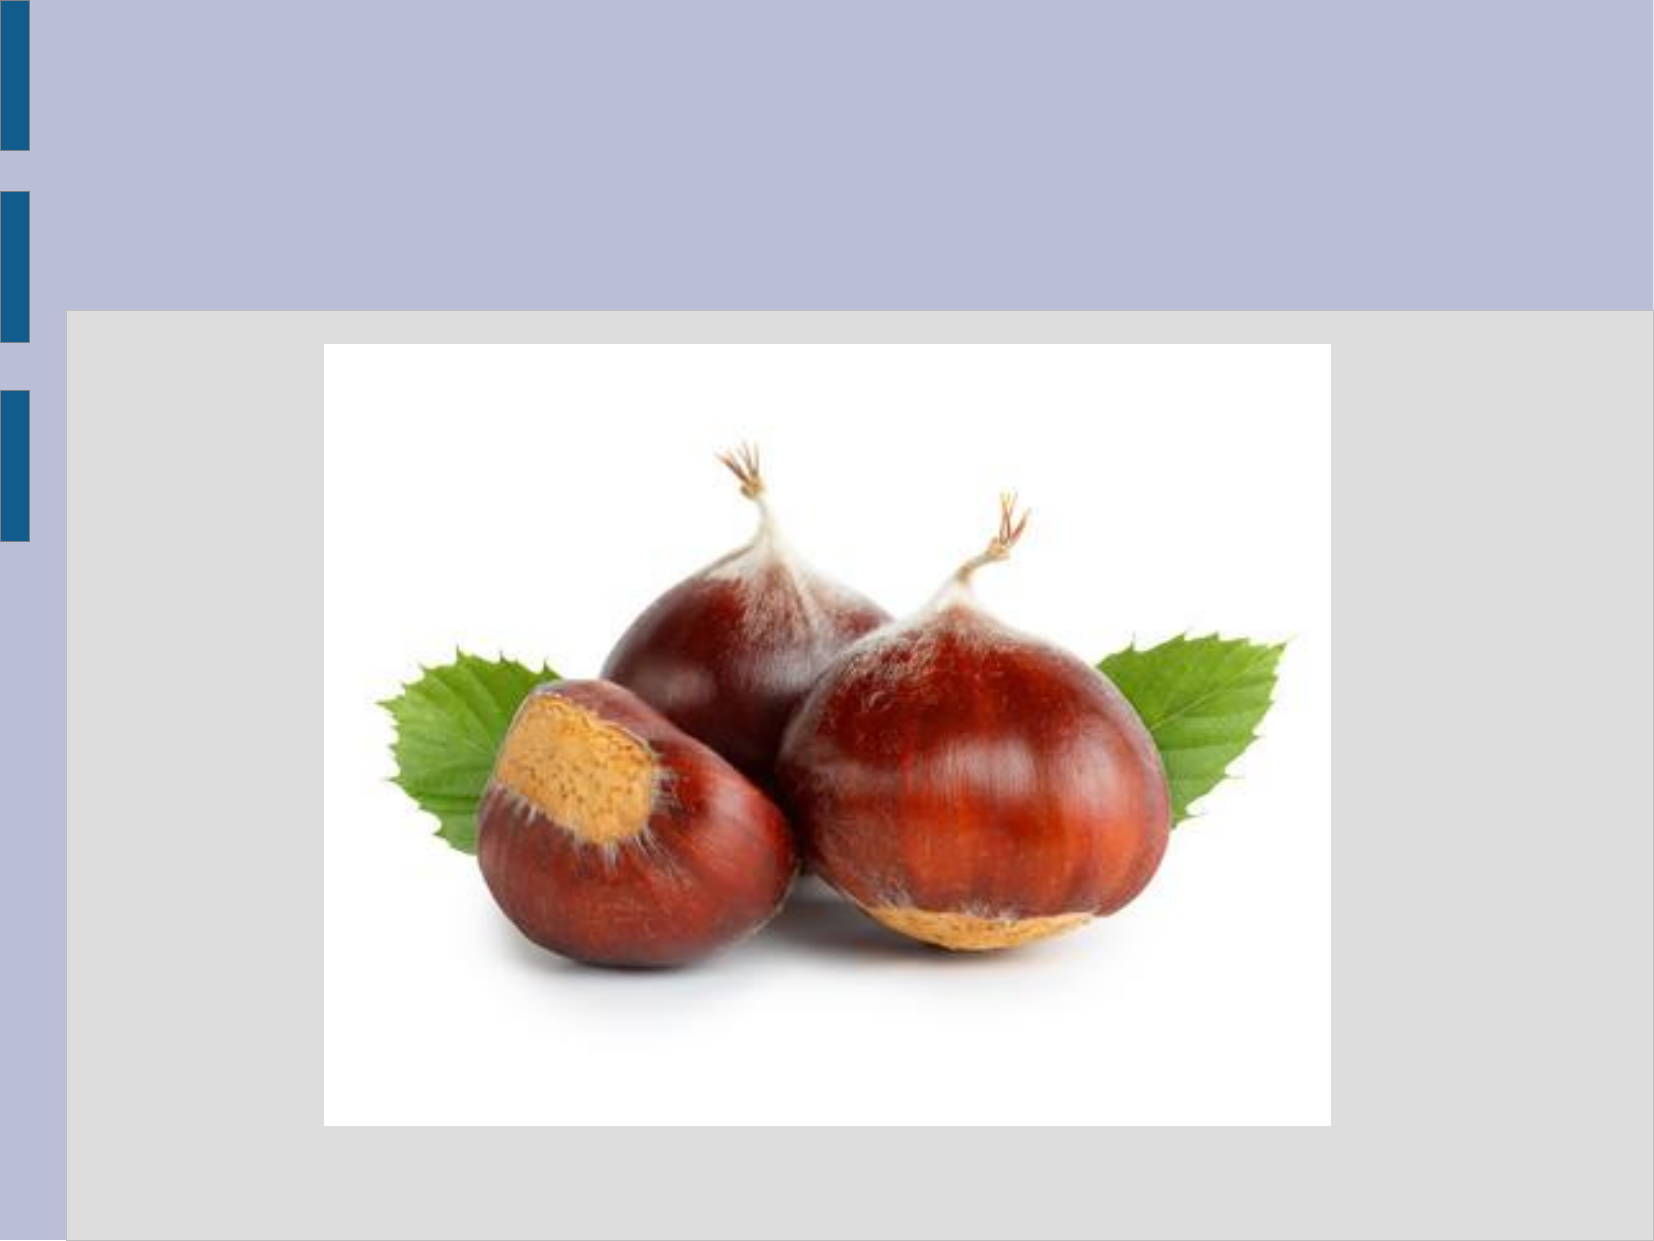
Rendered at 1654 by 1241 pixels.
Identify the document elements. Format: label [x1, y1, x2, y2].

picture [324, 344, 1331, 1126]
